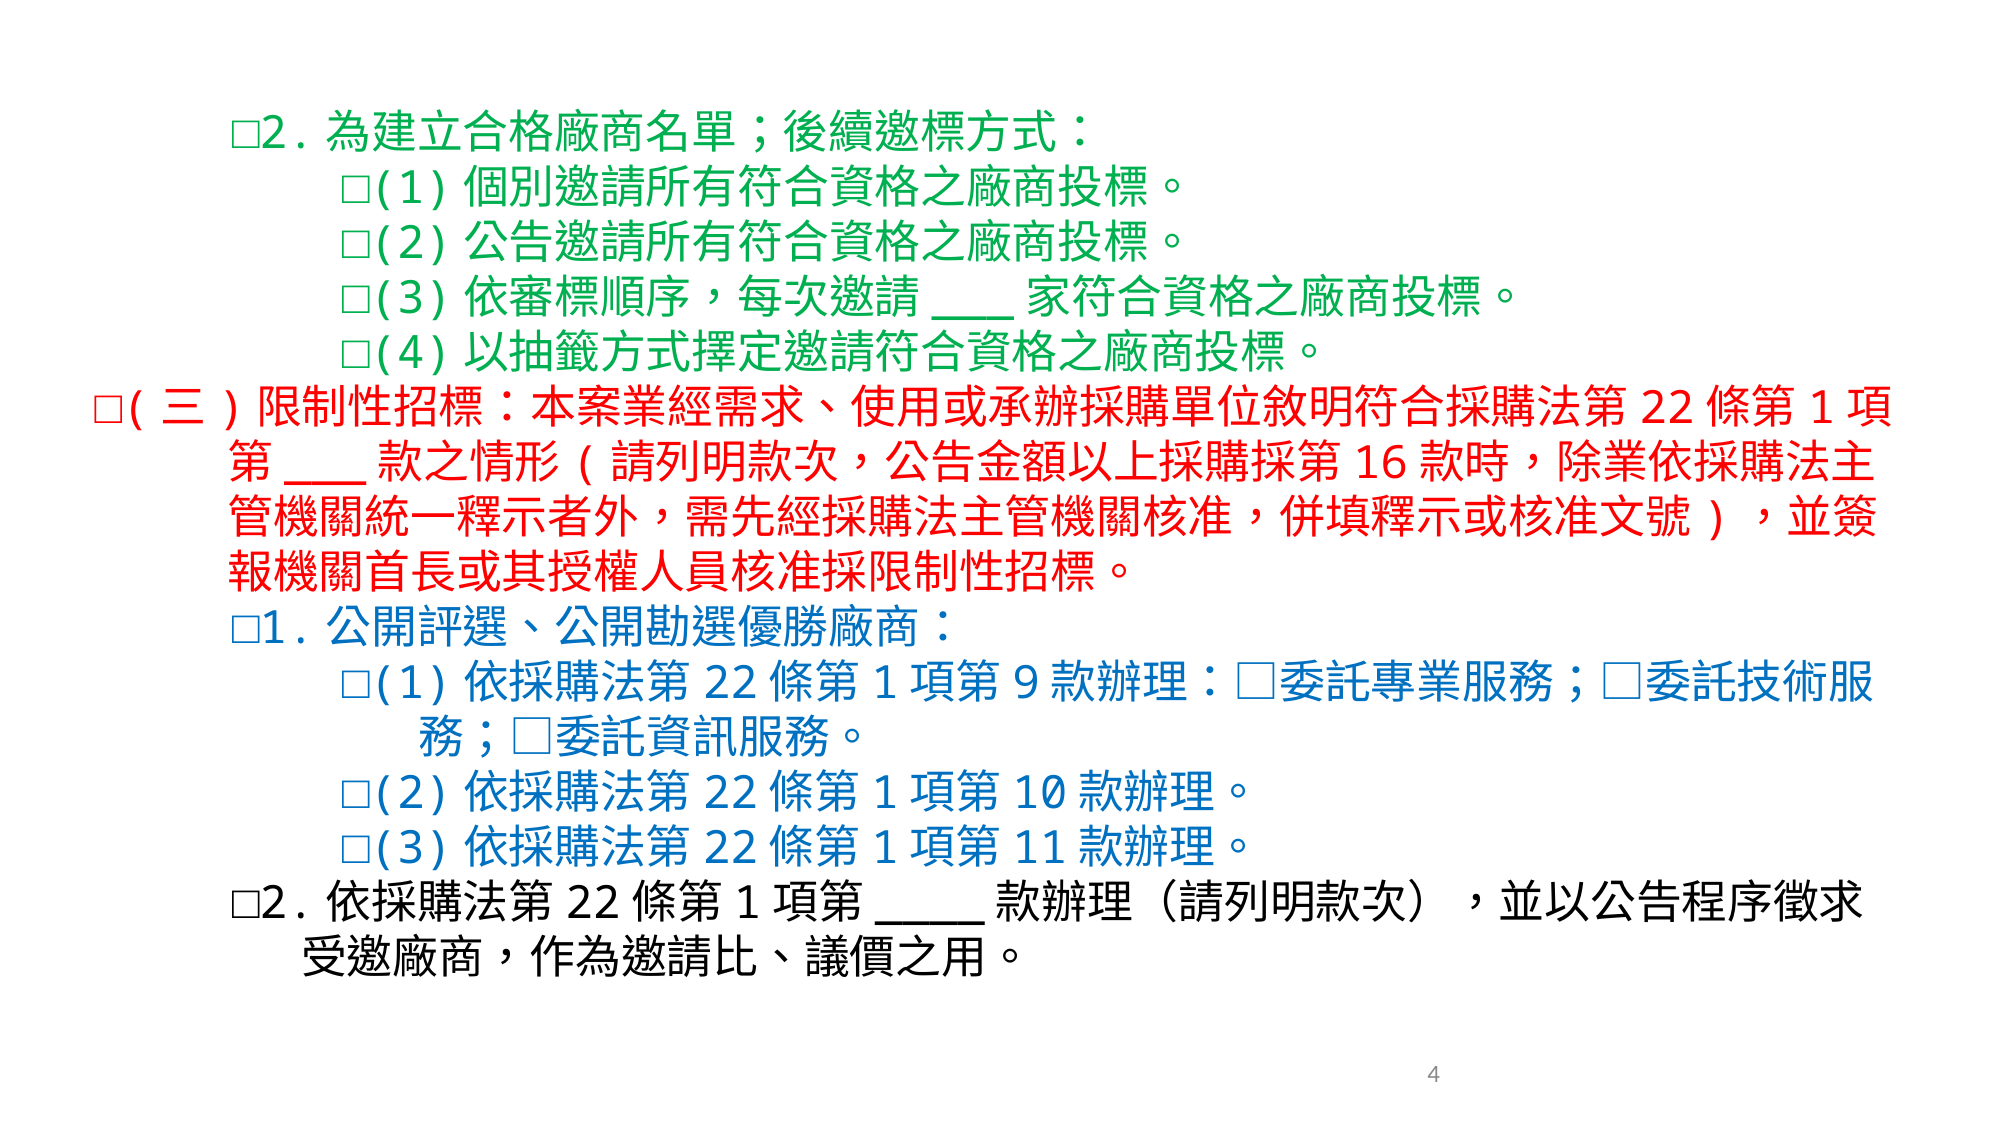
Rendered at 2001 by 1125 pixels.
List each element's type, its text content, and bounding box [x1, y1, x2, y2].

text_box 4 [1412, 1042, 1863, 1103]
text_box □2.為建立合格廠商名單；後續邀標方式： □(1)個別邀請所有符合資格之廠商投標。 □(2)公告邀請所有符合資格之廠商投標。 □(3)依審標順序，每次邀請___家符合資格之廠商投標。 □(4)以抽籤方式擇定邀請符合資格之廠商投標。 □(三)限制性招標：本案業經需求、使用或承辦採購單位敘明符合採購法第22條第1項第___款之情形(請列明款次，公告金額以上採購採第16款時，除業依採購法主管機關統一釋示者外，需先經採購法主管機關核准，併填釋示或核准文號)，並簽報機關首長或其授權人員核准採限制性招標。 □1.公開評選、公開勘選優勝廠商： □(1)依採購法第22條第1項第9款辦理：□委託專業服務；□委託技術服務；□委託資訊服務。 □(2)依採購法第22條第1項第10款辦理。 □(3)依採購法第22條第1項第11款辦理。 □2.依採購法第22條第1項第____款辦理（請列明款次），並以公告程序徵求受邀廠商，作為邀請比、議價之用。 [80, 95, 1920, 1045]
